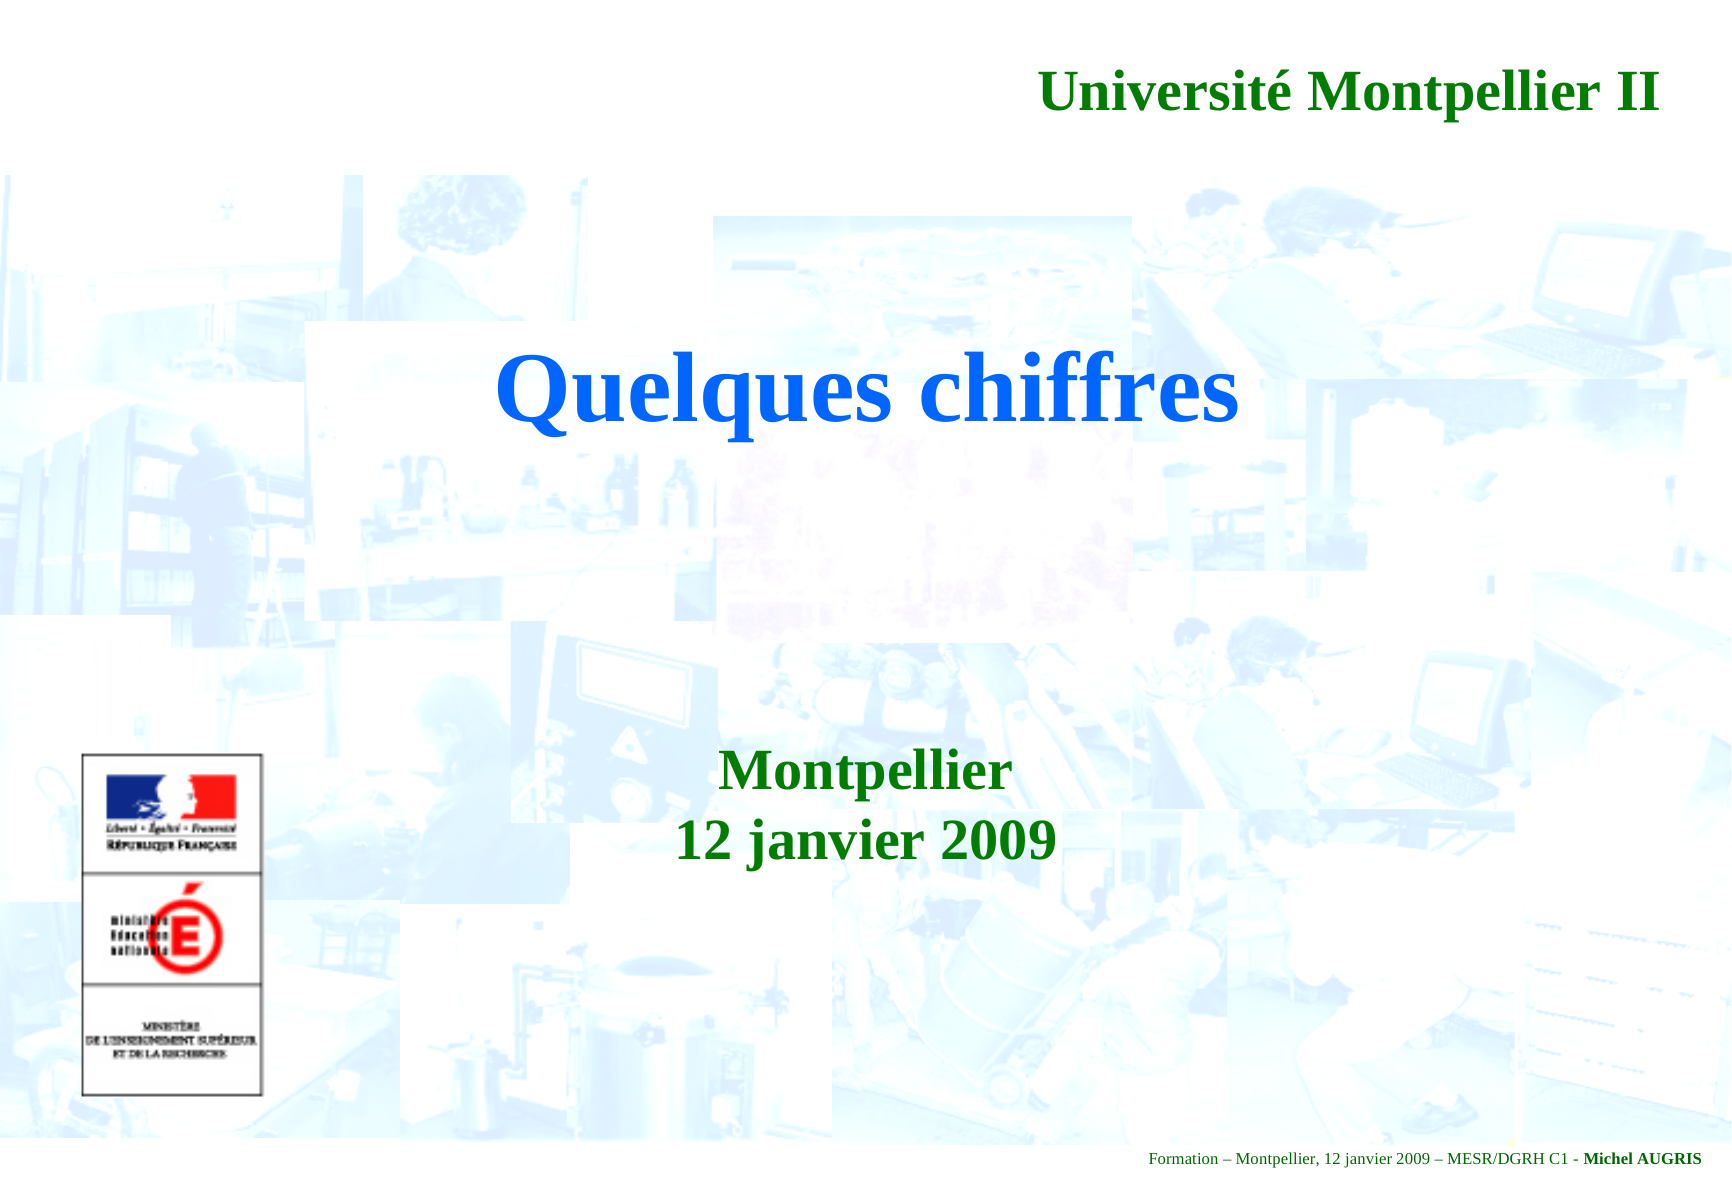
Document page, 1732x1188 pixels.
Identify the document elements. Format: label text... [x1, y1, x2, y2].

text_box Université Montpellier II [1022, 44, 1677, 130]
text_box Montpellier 12 janvier 2009 [659, 723, 1073, 879]
picture [0, 175, 1732, 1147]
text_box [0, 0, 1732, 175]
text_box Quelques chiffres [479, 314, 1256, 449]
